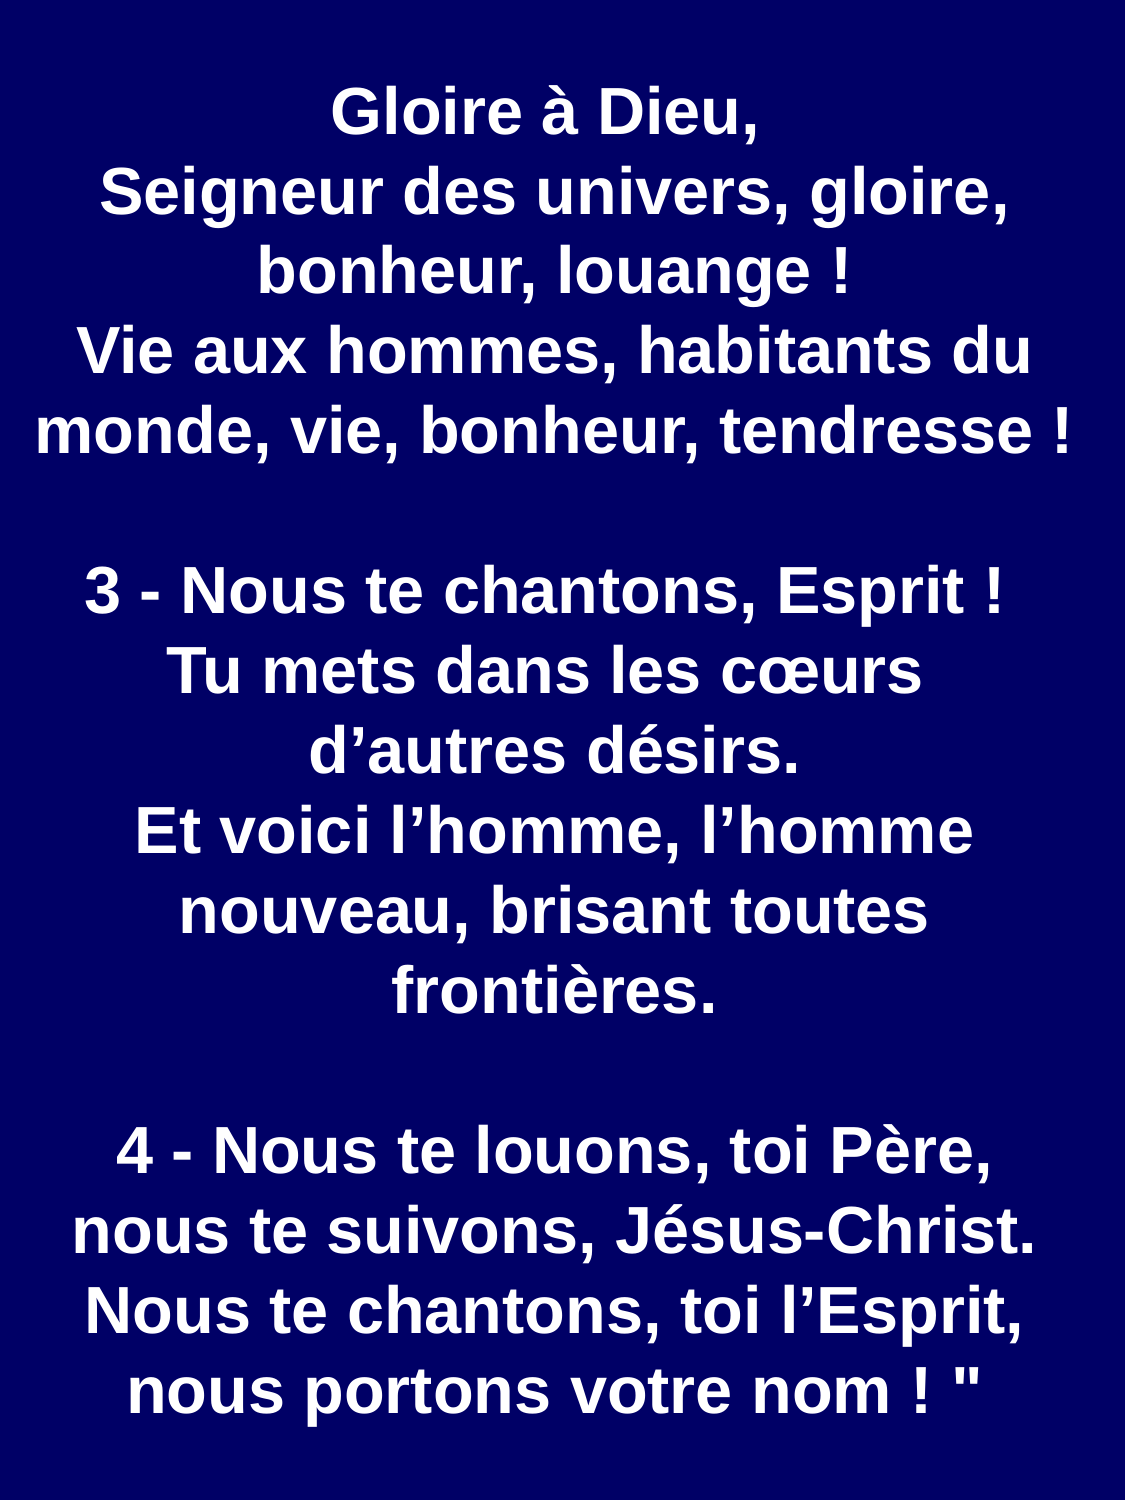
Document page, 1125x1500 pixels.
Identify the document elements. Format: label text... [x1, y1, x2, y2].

text_box Gloire à Dieu, Seigneur des univers, gloire, bonheur, louange ! Vie aux hommes, habitants du monde, vie, bonheur, tendresse ! 3 - Nous te chantons, Esprit ! Tu mets dans les cœurs d’autres désirs. Et voici l’homme, l’homme nouveau, brisant toutes frontières. 4 - Nous te louons, toi Père, nous te suivons, Jésus-Christ. Nous te chantons, toi l’Esprit, nous portons votre nom ! " [11, 60, 1099, 1500]
